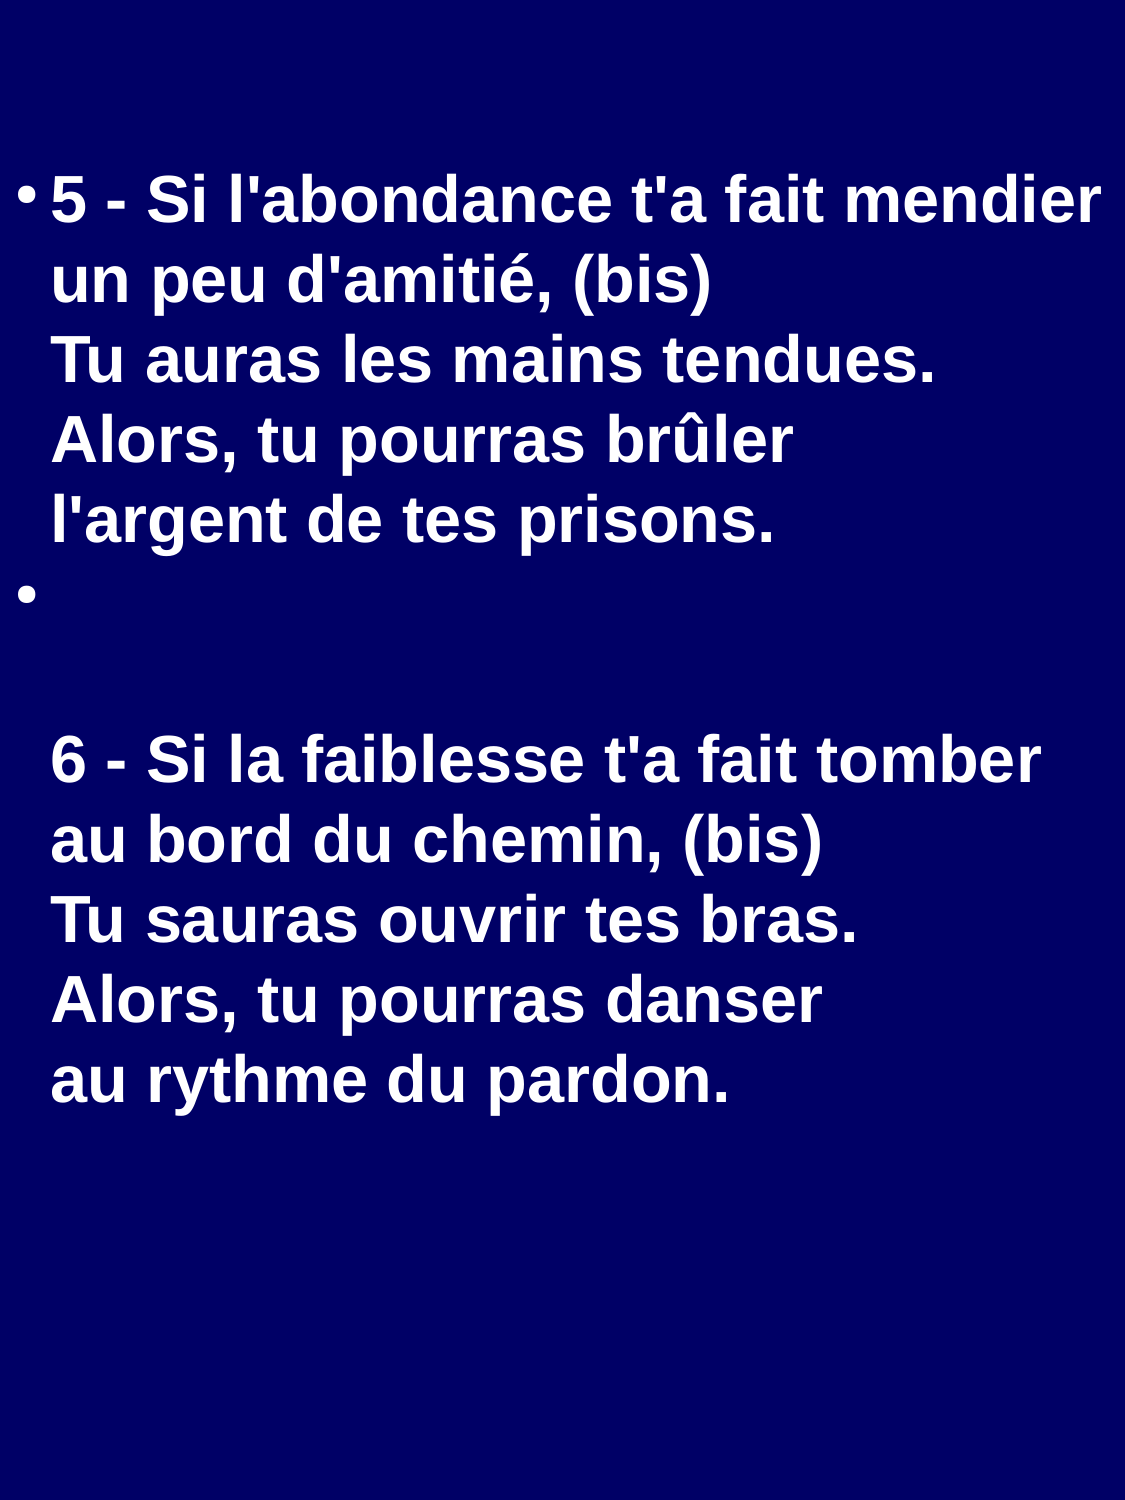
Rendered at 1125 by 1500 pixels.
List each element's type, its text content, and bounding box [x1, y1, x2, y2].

text_box 5 - Si l'abondance t'a fait mendier un peu d'amitié, (bis) Tu auras les mains tendues. Alors, tu pourras brûler l'argent de tes prisons. 6 - Si la faiblesse t'a fait tomber au bord du chemin, (bis) Tu sauras ouvrir tes bras. Alors, tu pourras danser au rythme du pardon. [0, 68, 1125, 1124]
